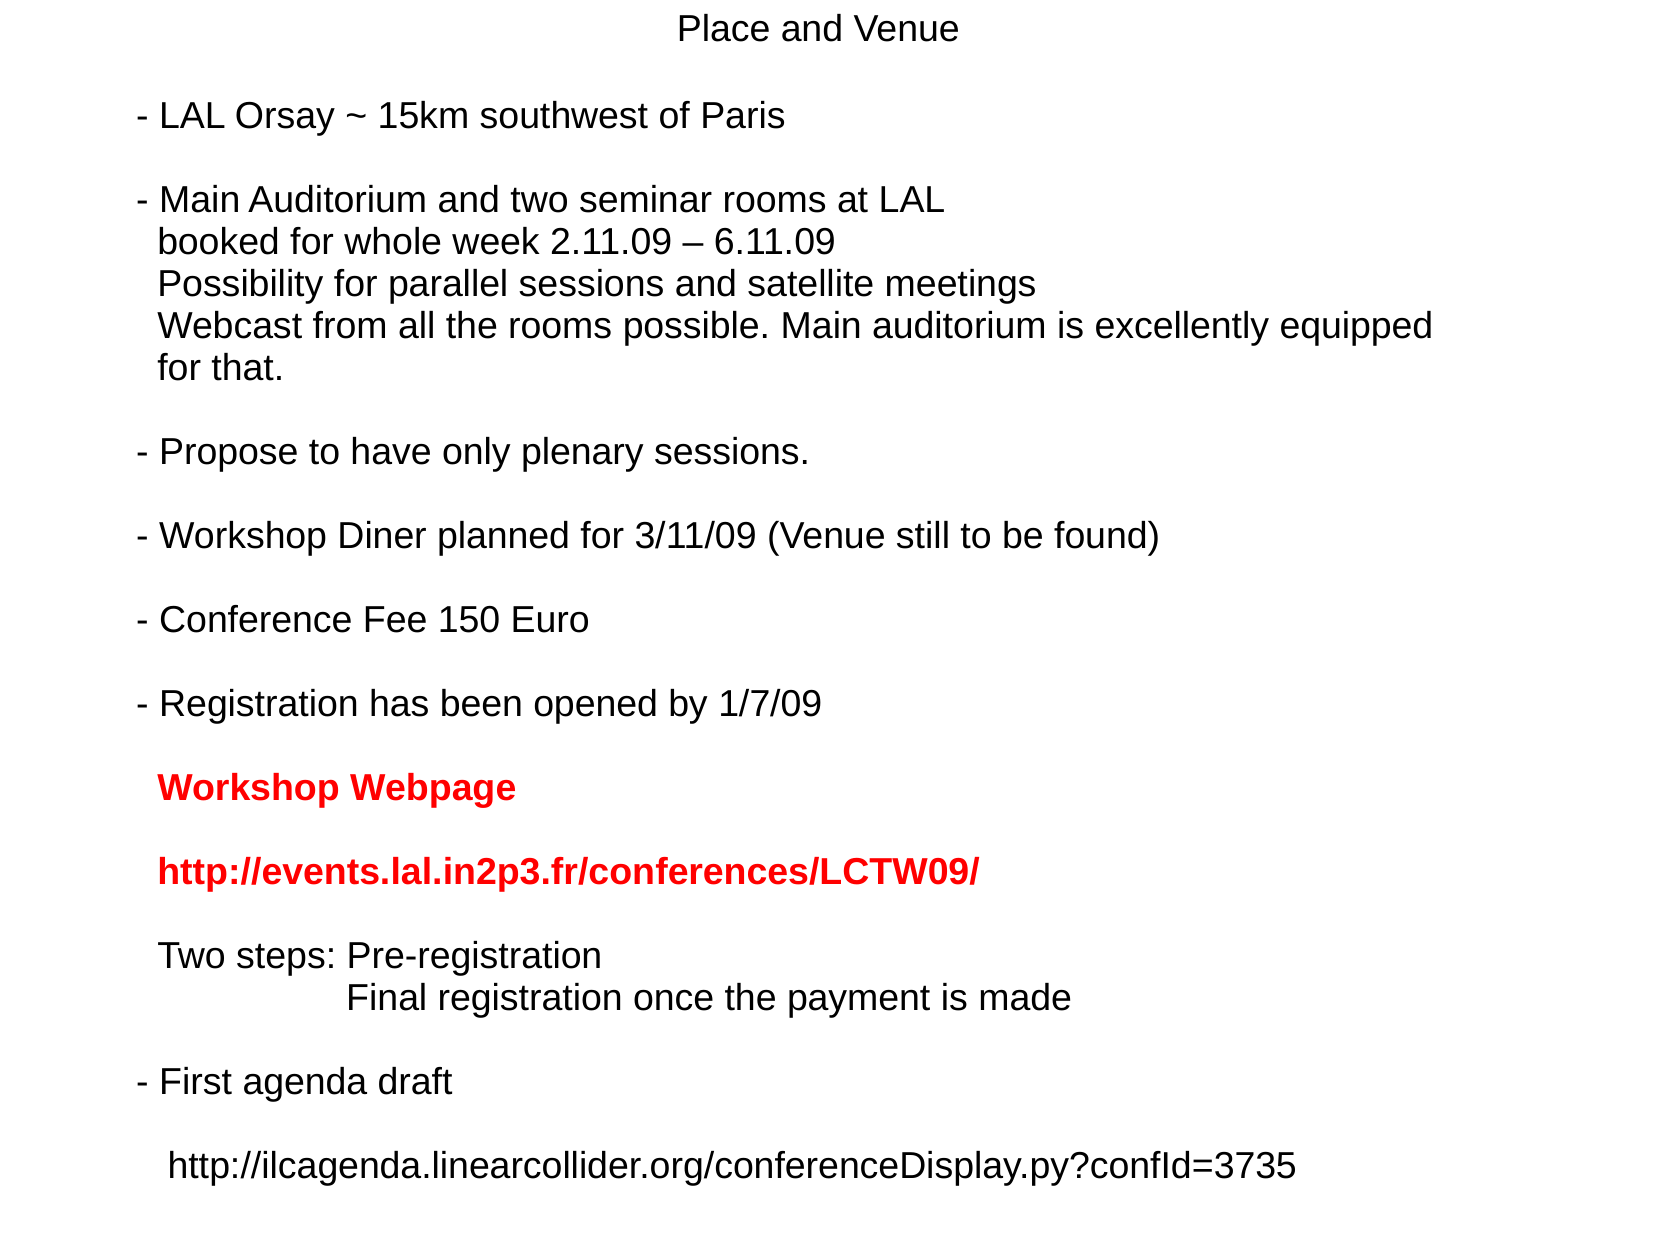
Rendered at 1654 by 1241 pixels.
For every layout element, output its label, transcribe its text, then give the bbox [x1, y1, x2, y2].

text_box - LAL Orsay ~ 15km southwest of Paris - Main Auditorium and two seminar rooms at LAL booked for whole week 2.11.09 – 6.11.09 Possibility for parallel sessions and satellite meetings Webcast from all the rooms possible. Main auditorium is excellently equipped for that. - Propose to have only plenary sessions. - Workshop Diner planned for 3/11/09 (Venue still to be found) - Conference Fee 150 Euro - Registration has been opened by 1/7/09 Workshop Webpage http://events.lal.in2p3.fr/conferences/LCTW09/ Two steps: Pre-registration Final registration once the payment is made - First agenda draft http://ilcagenda.linearcollider.org/conferenceDisplay.py?confId=3735 [121, 87, 1453, 1194]
text_box Place and Venue [662, 0, 976, 58]
